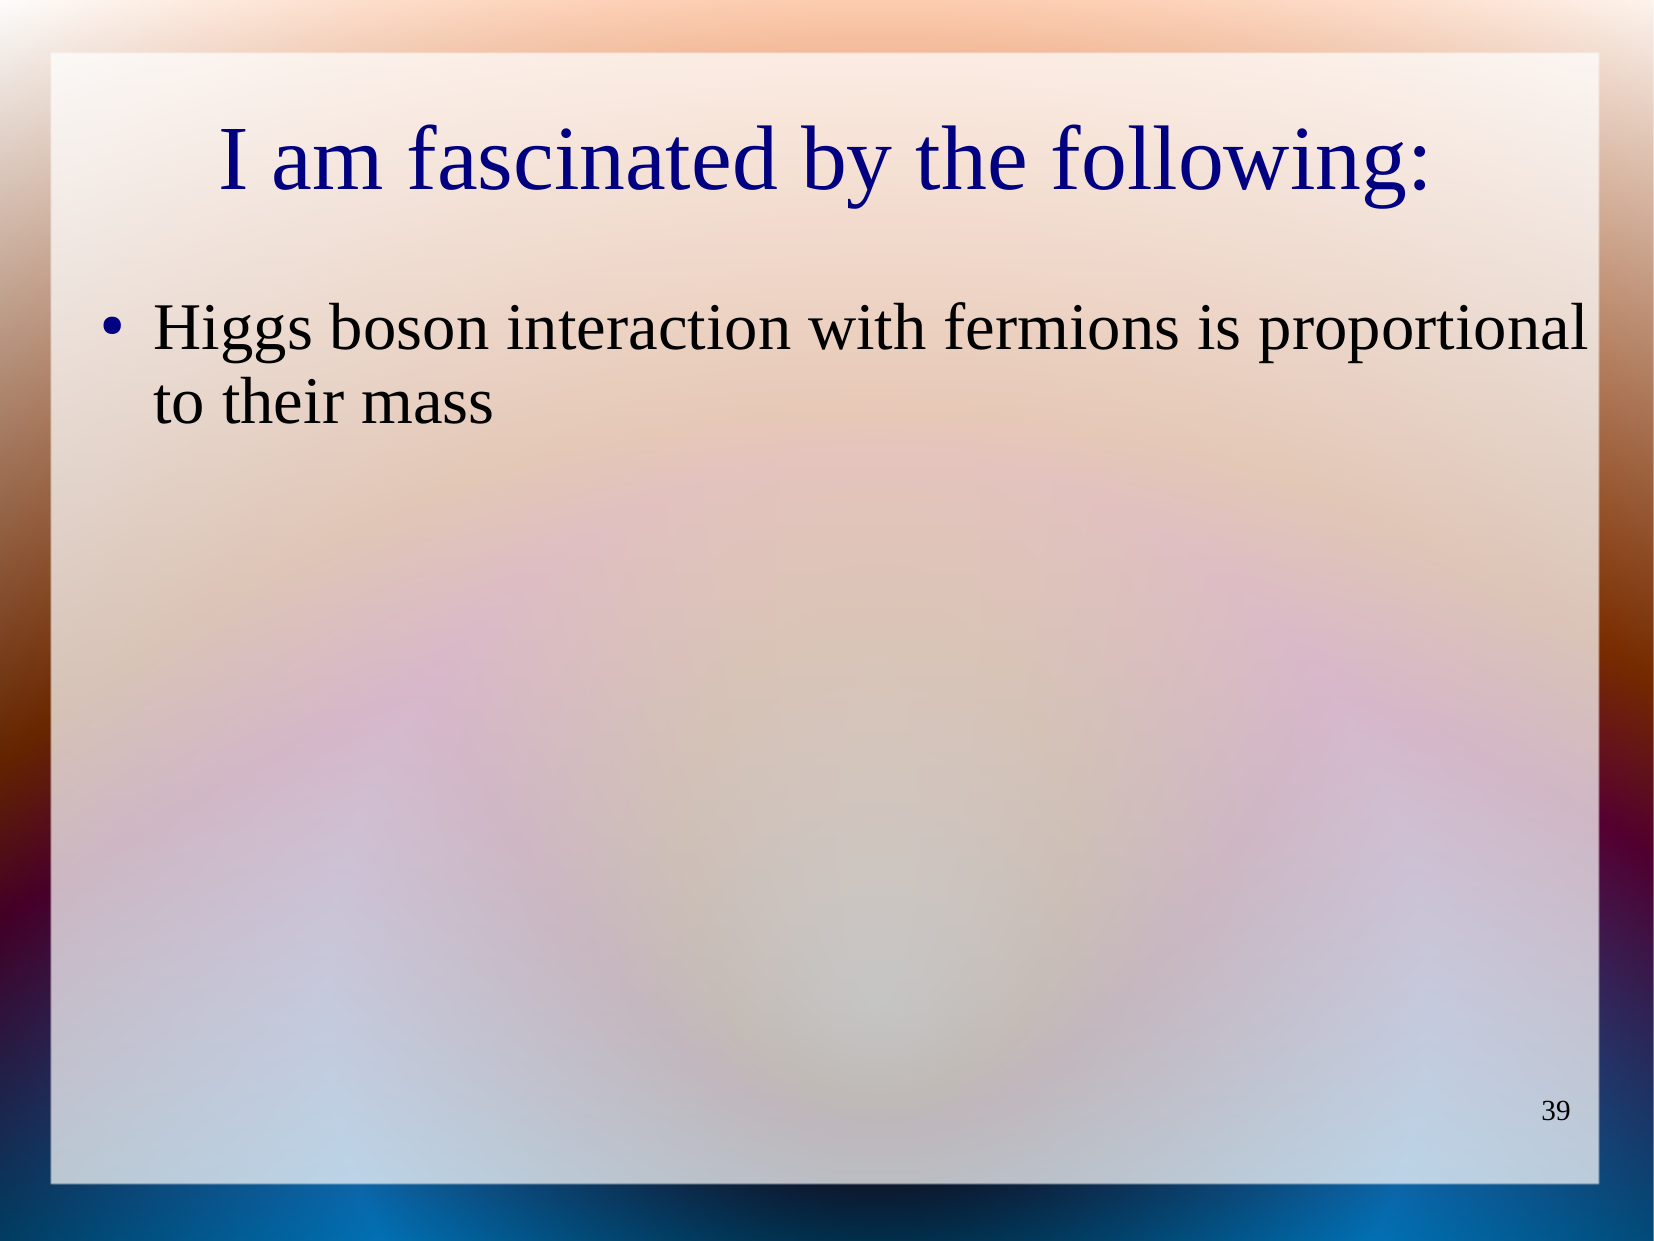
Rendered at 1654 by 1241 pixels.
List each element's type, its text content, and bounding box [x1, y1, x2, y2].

picture [0, 0, 1654, 1241]
list Higgs boson interaction with fermions is proportional to their mass [82, 290, 1595, 1010]
title I am fascinated by the following: [82, 55, 1571, 263]
